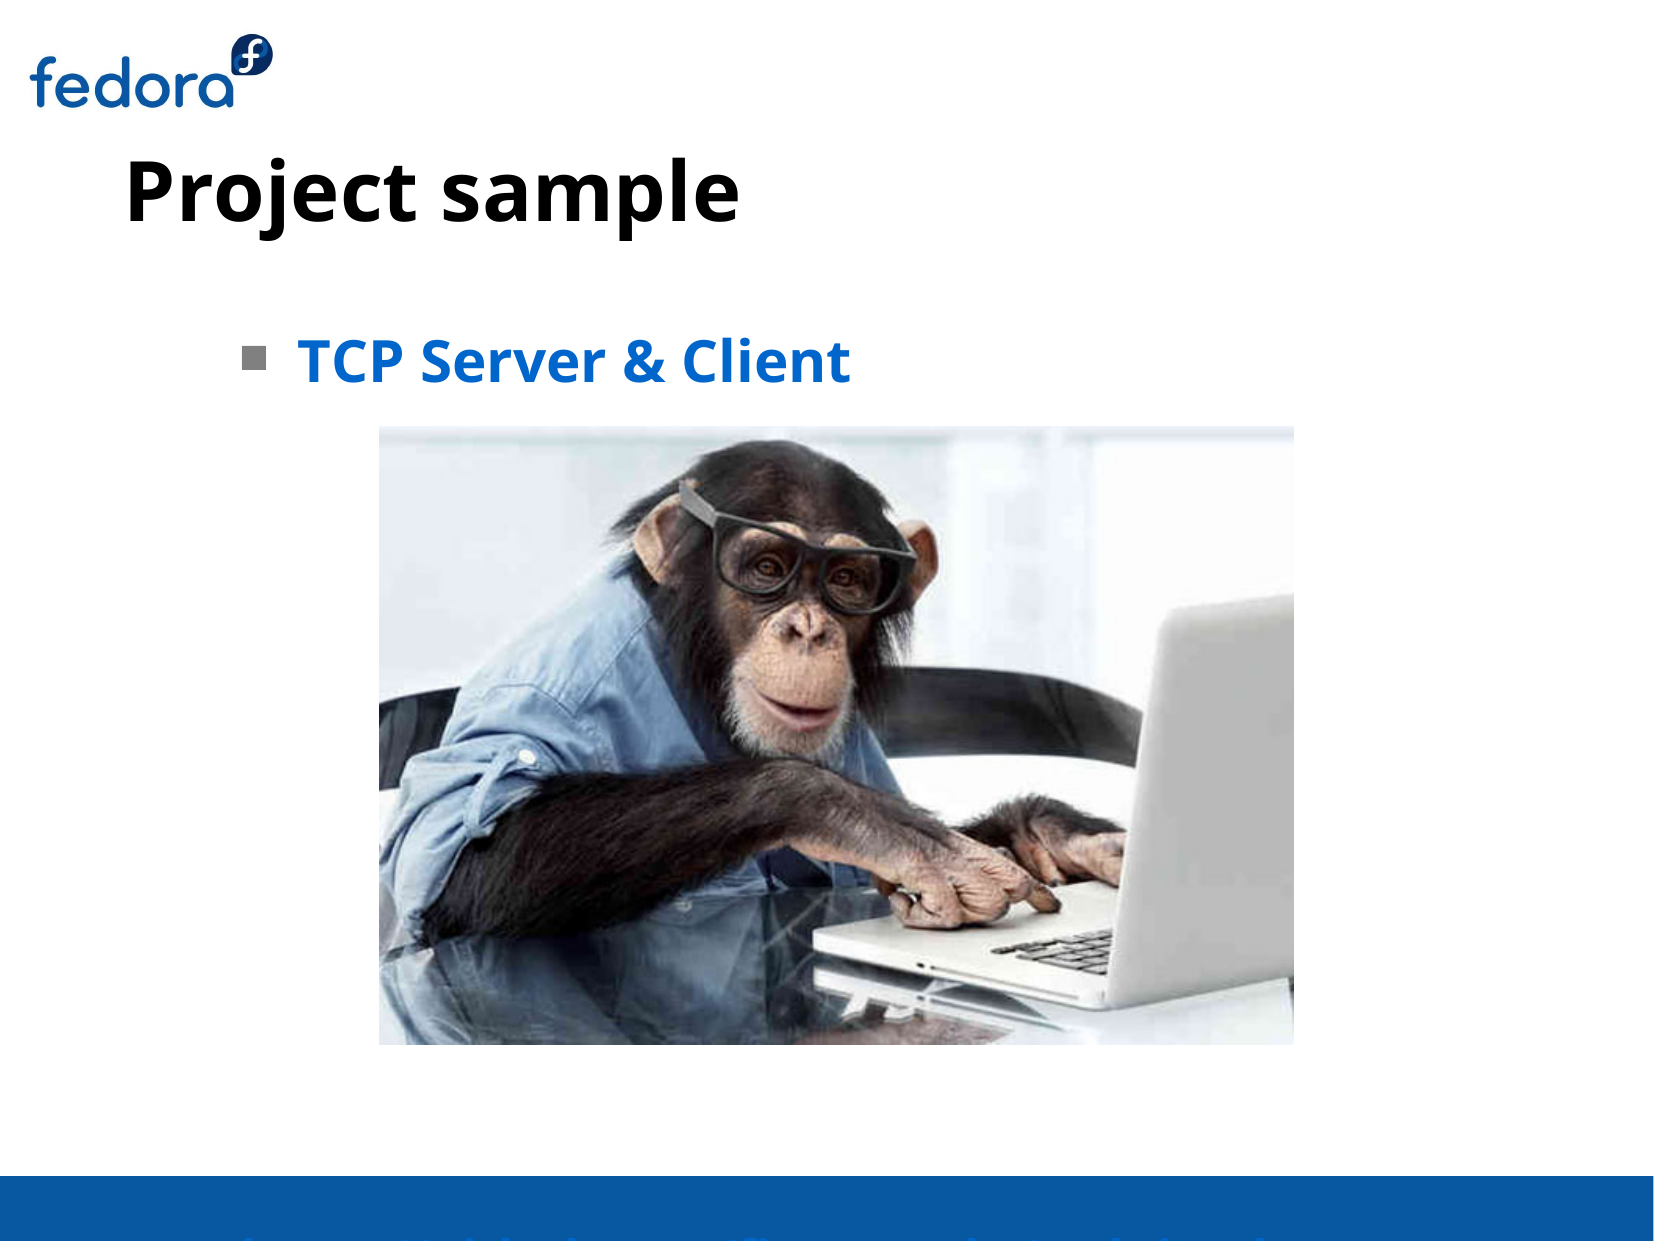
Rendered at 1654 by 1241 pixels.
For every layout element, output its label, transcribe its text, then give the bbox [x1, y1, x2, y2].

picture [0, 1176, 1654, 1241]
picture [22, 27, 277, 115]
title Project sample [123, 123, 1529, 256]
picture [379, 426, 1294, 1046]
list TCP Server & Client https://github.com/firemanxbr/arduinoday [151, 220, 1476, 1166]
